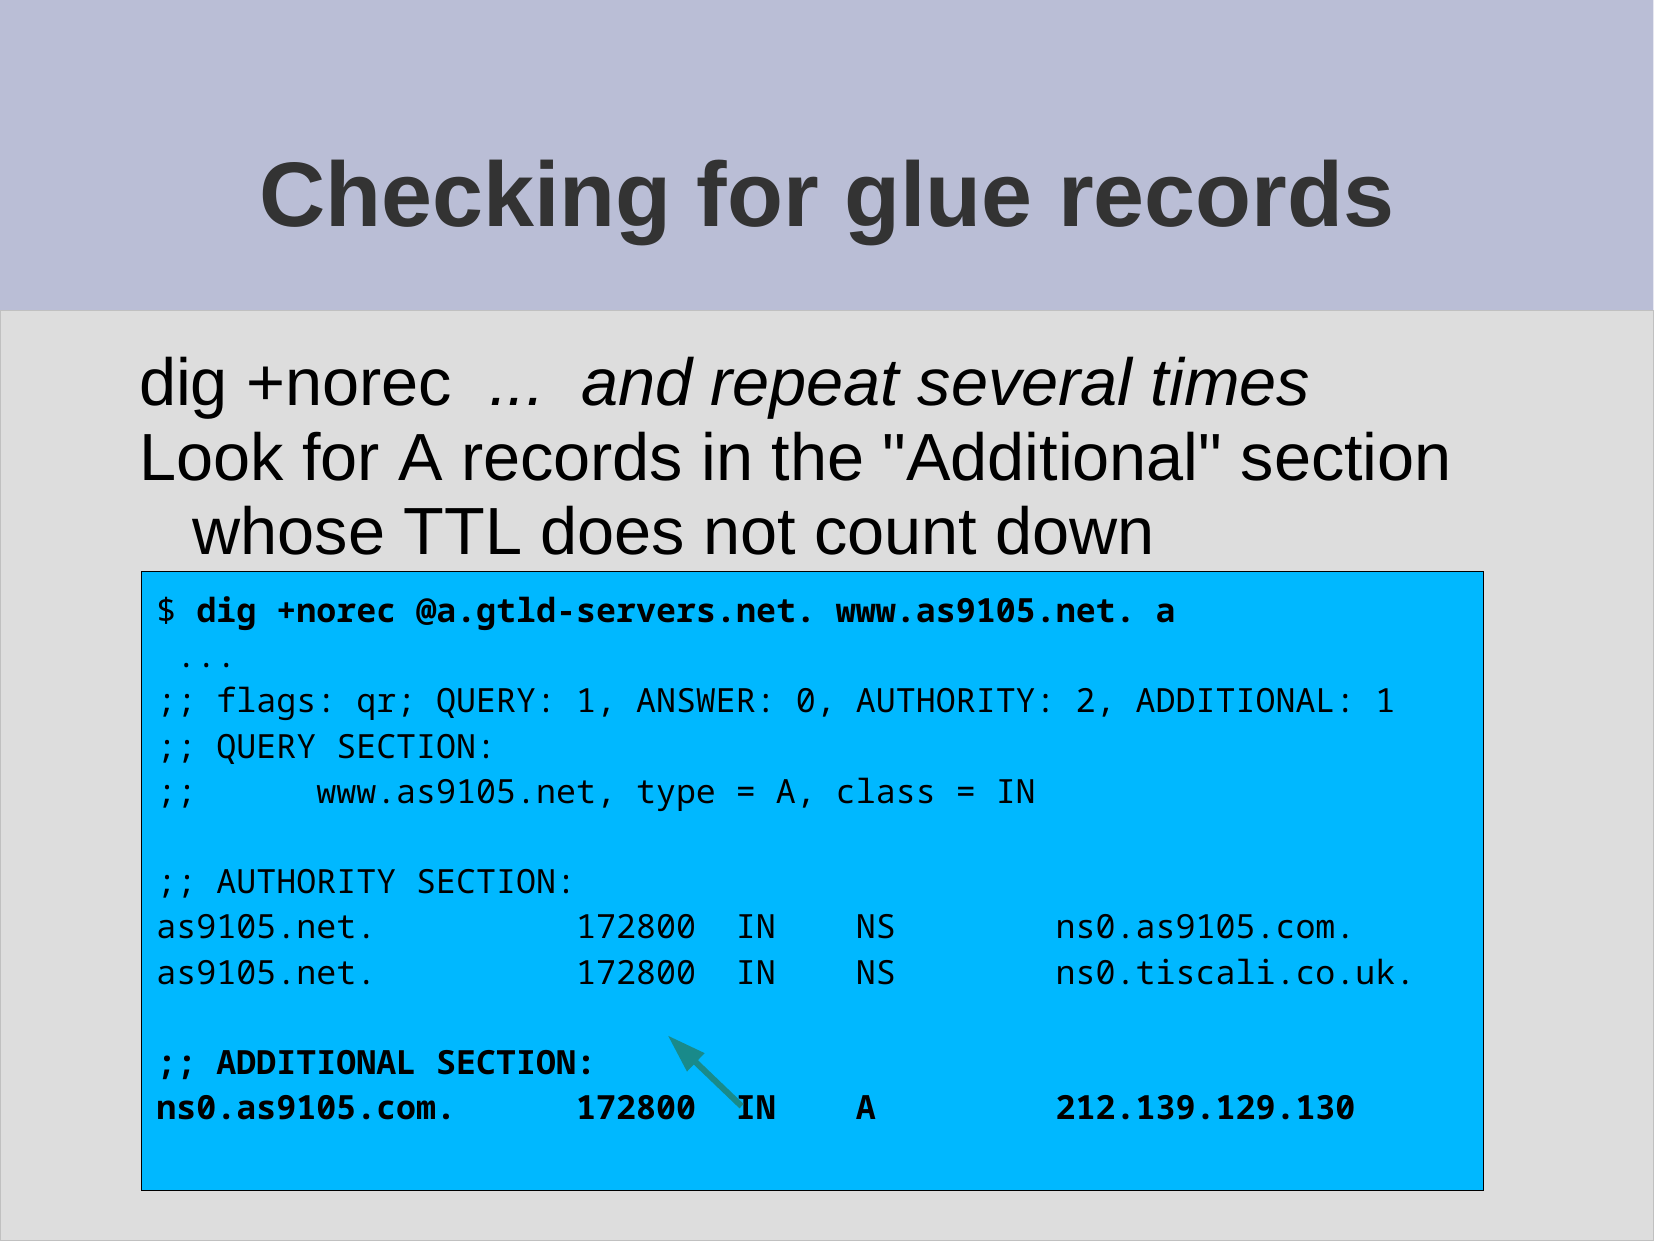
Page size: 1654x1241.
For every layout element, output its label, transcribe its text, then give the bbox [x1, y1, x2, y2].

text_box $ dig +norec @a.gtld-servers.net. www.as9105.net. a ... ;; flags: qr; QUERY: 1, ANSWER: 0, AUTHORITY: 2, ADDITIONAL: 1 ;; QUERY SECTION: ;; www.as9105.net, type = A, class = IN ;; AUTHORITY SECTION: as9105.net. 172800 IN NS ns0.as9105.com. as9105.net. 172800 IN NS ns0.tiscali.co.uk. ;; ADDITIONAL SECTION: ns0.as9105.com. 172800 IN A 212.139.129.130 [141, 571, 1484, 1094]
list dig +norec ... and repeat several times Look for A records in the "Additional" section whose TTL does not count down [121, 344, 1534, 1127]
title Checking for glue records [121, 91, 1534, 299]
